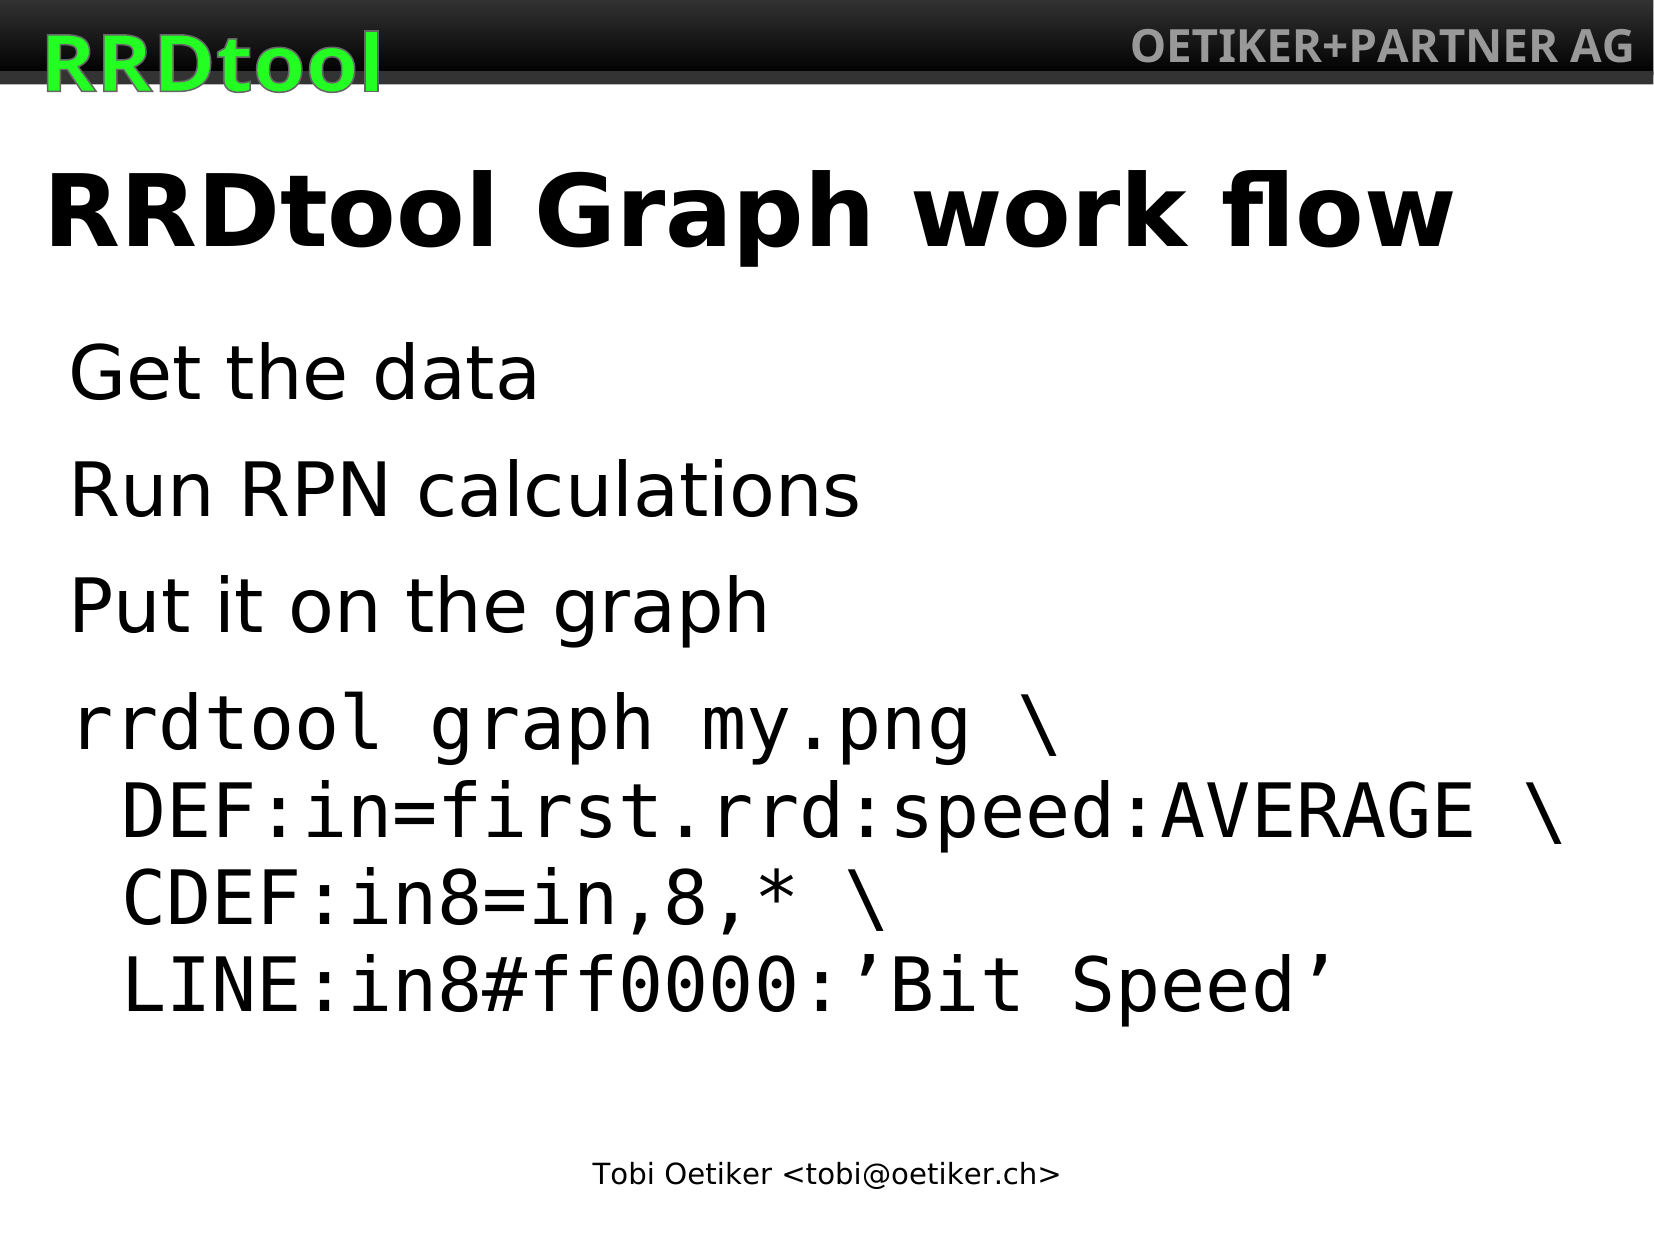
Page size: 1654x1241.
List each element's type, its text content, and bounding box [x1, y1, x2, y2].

list Get the data Run RPN calculations Put it on the graph rrdtool graph my.png \ DEF:in=first.rrd:speed:AVERAGE \ CDEF:in8=in,8,* \ LINE:in8#ff0000:’Bit Speed’ [50, 329, 1571, 1084]
title RRDtool Graph work flow [43, 137, 1582, 287]
